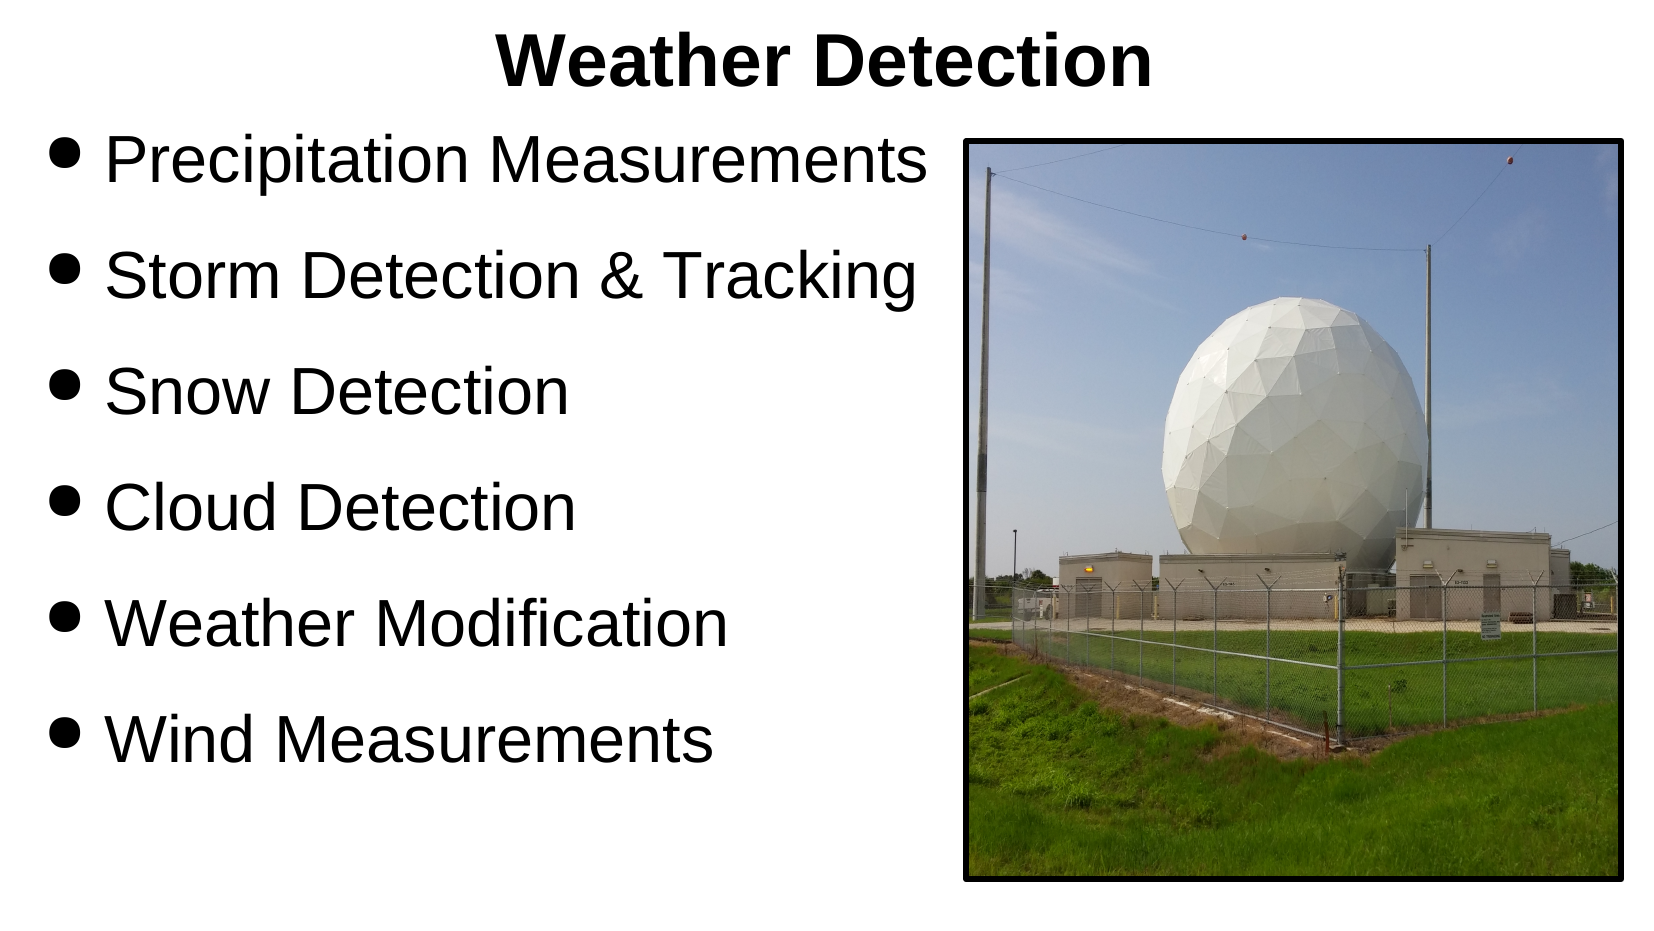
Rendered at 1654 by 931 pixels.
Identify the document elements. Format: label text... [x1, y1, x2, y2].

title Weather Detection [0, 5, 1654, 107]
picture [969, 144, 1619, 877]
text_box Precipitation Measurements Storm Detection & Tracking Snow Detection Cloud Detection Weather Modification Wind Measurements [2, 108, 1013, 784]
